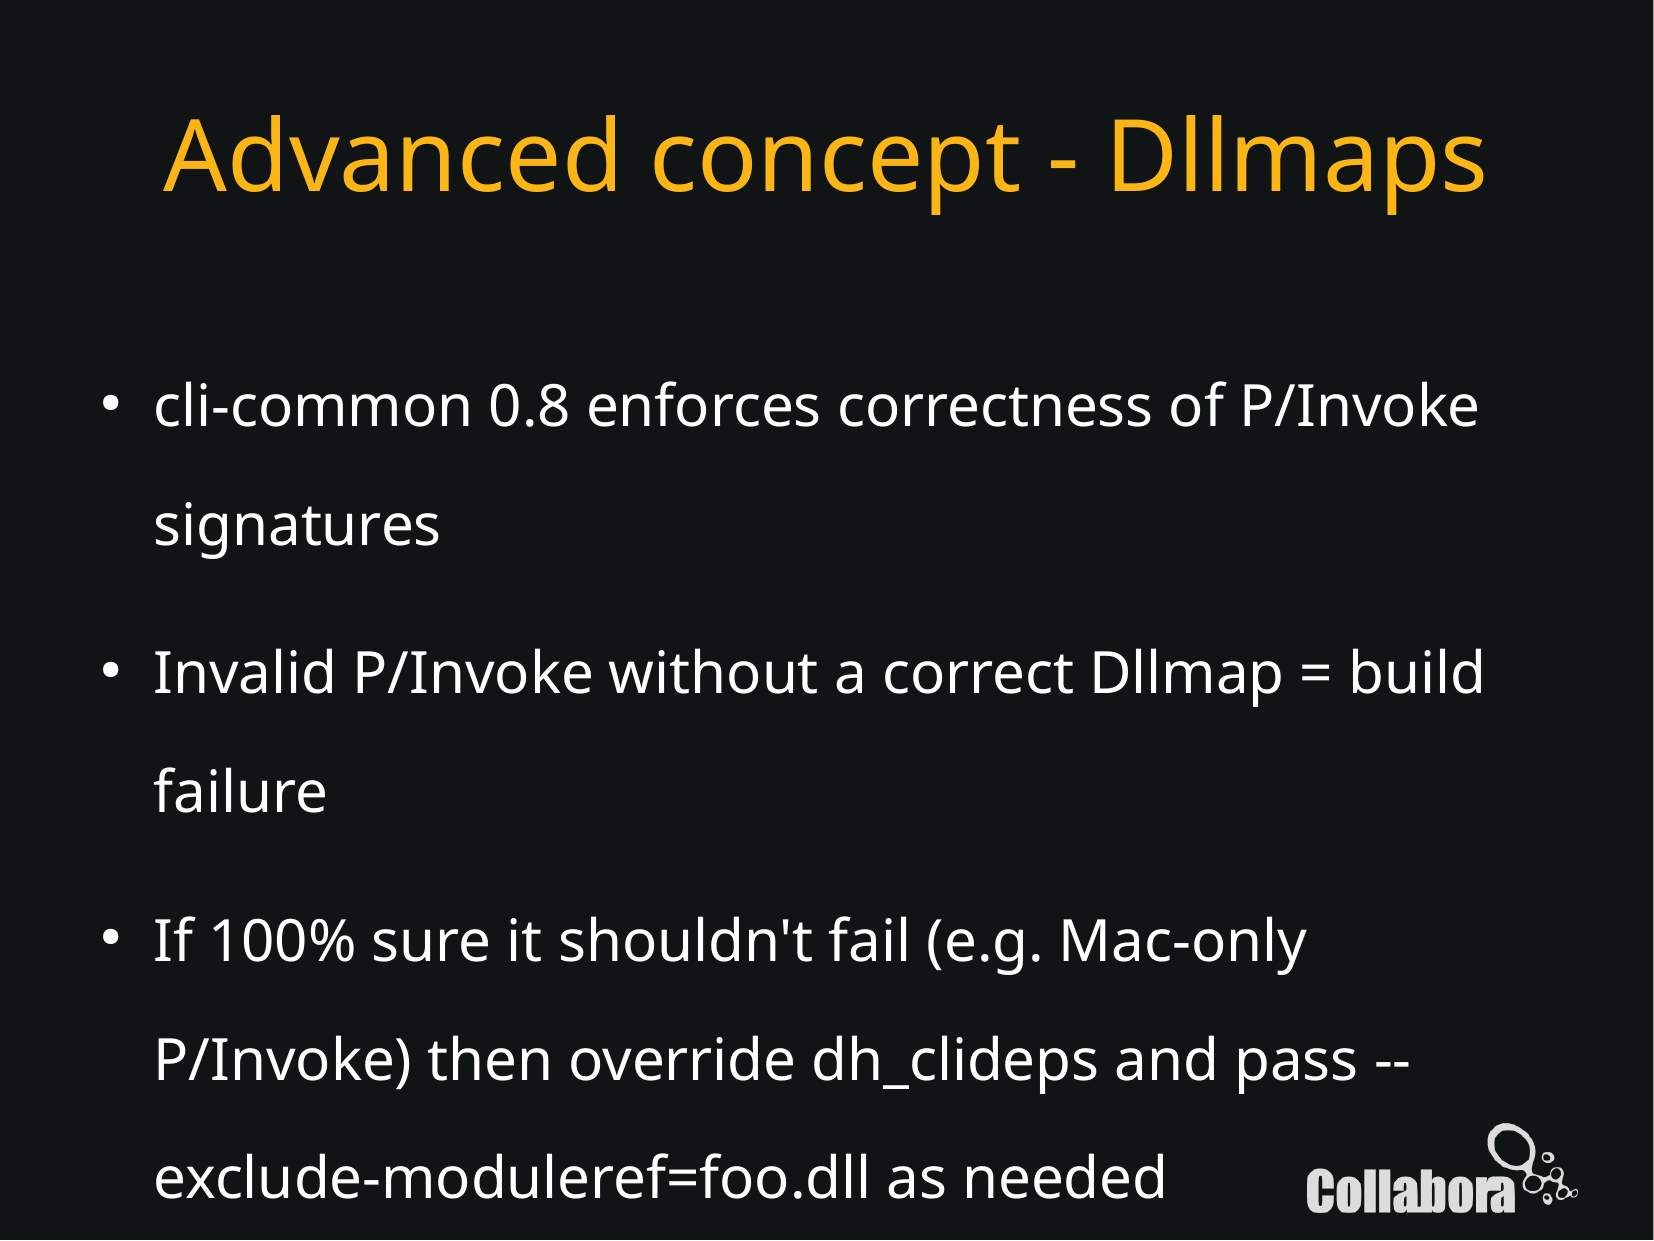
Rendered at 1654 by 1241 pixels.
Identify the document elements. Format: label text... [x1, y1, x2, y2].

picture [1307, 1123, 1578, 1213]
list cli-common 0.8 enforces correctness of P/Invoke signatures Invalid P/Invoke without a correct Dllmap = build failure If 100% sure it shouldn't fail (e.g. Mac-only P/Invoke) then override dh_clideps and pass --exclude-moduleref=foo.dll as needed [82, 324, 1571, 1109]
title Advanced concept - Dllmaps [82, 49, 1571, 257]
